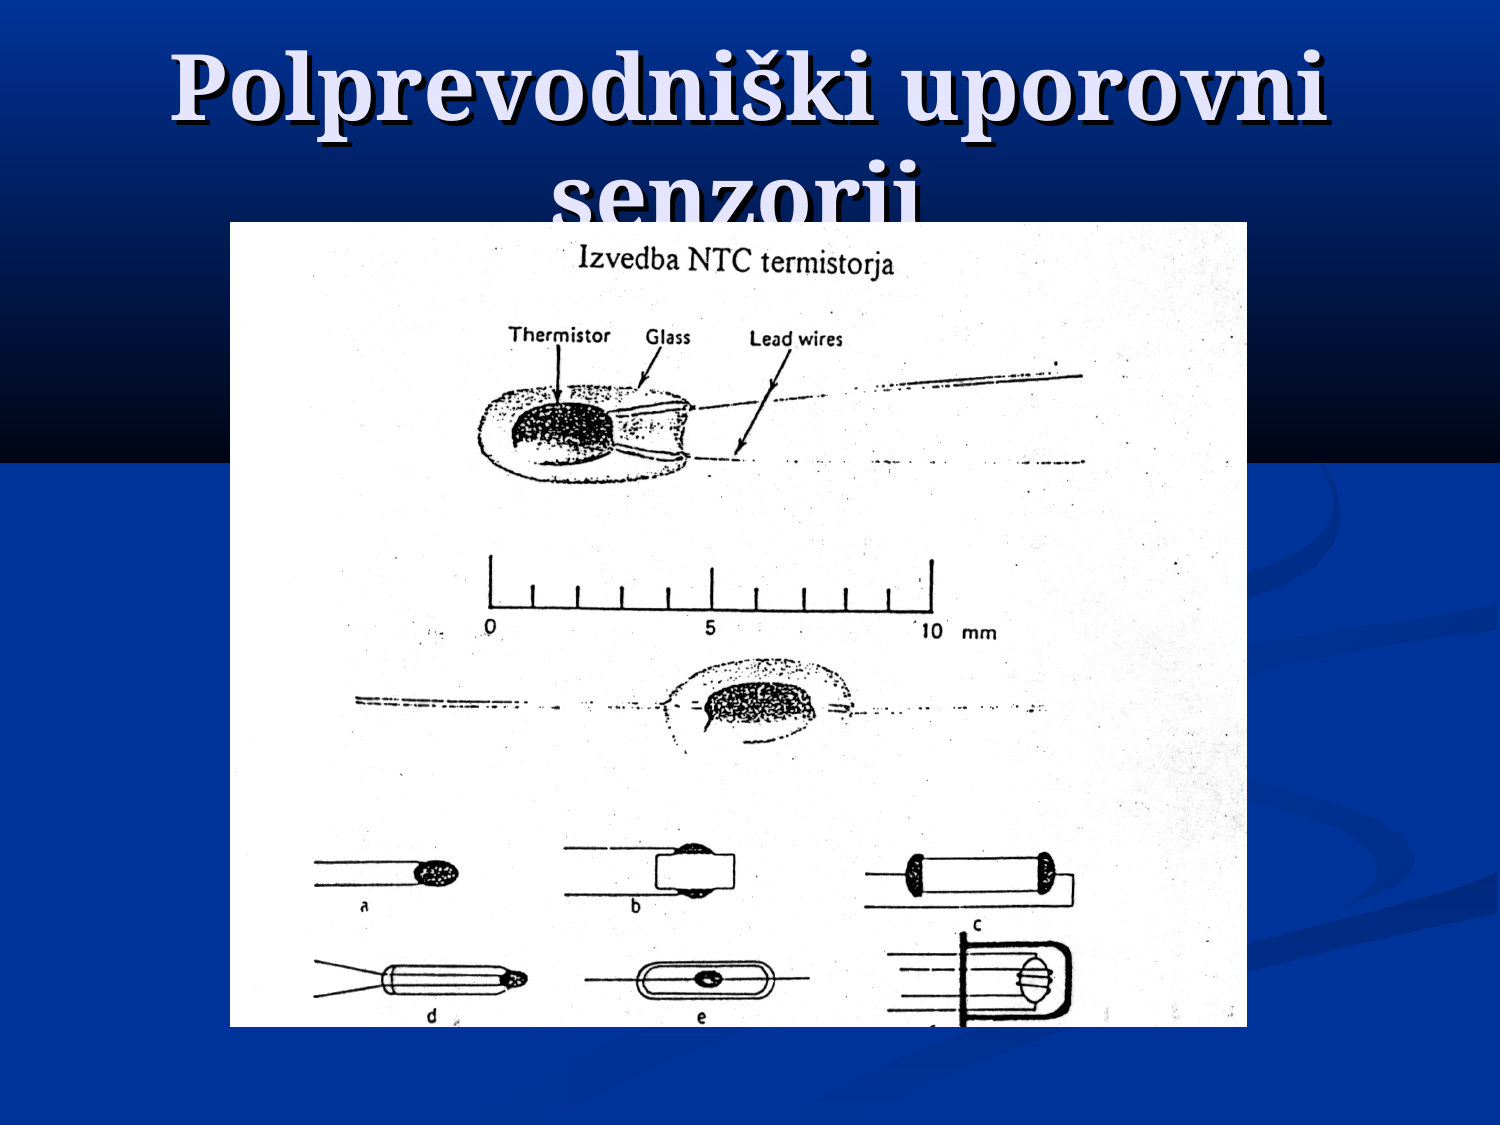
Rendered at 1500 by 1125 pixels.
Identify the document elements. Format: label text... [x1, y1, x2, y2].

title Polprevodniški uporovni senzorji [75, 45, 1426, 233]
picture [230, 222, 1247, 1027]
